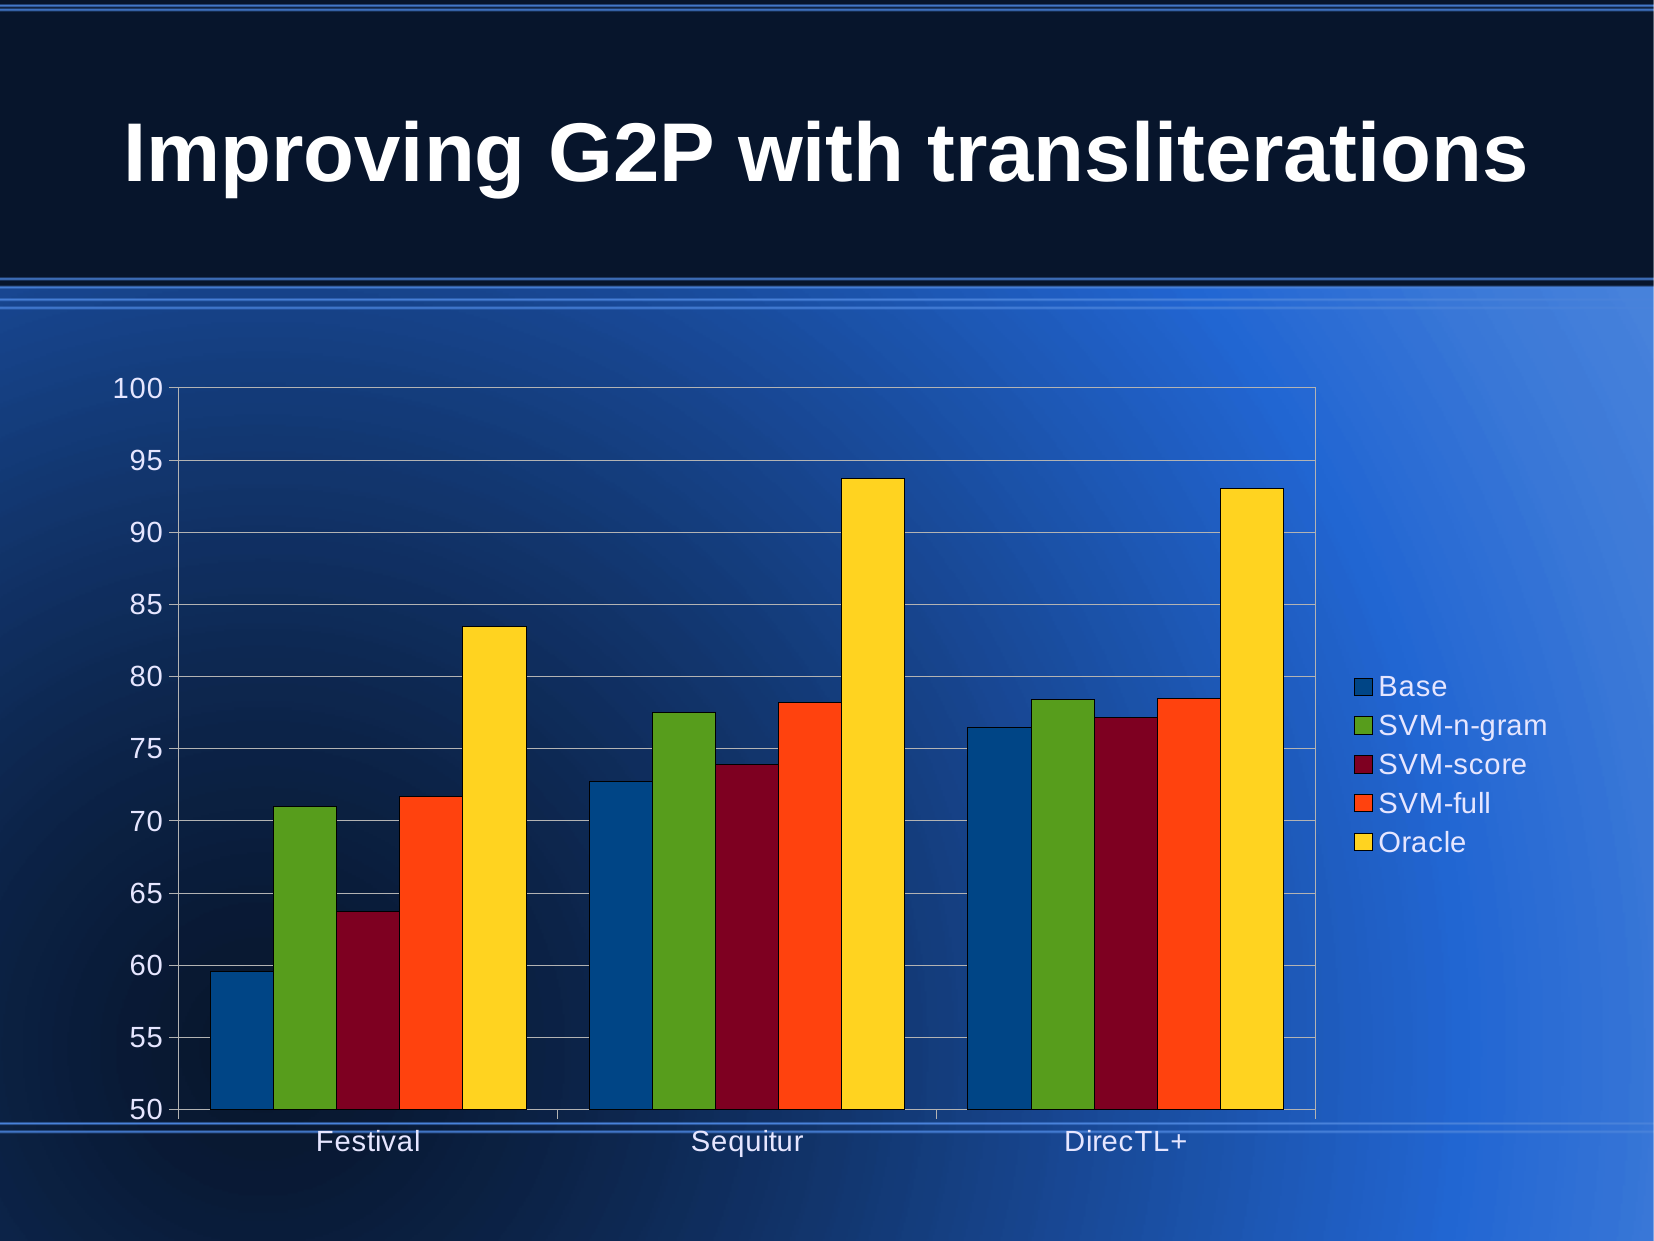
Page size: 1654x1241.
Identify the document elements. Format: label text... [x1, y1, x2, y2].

chart [82, 355, 1571, 1174]
title Improving G2P with transliterations [82, 49, 1571, 257]
picture [0, 0, 1654, 1241]
